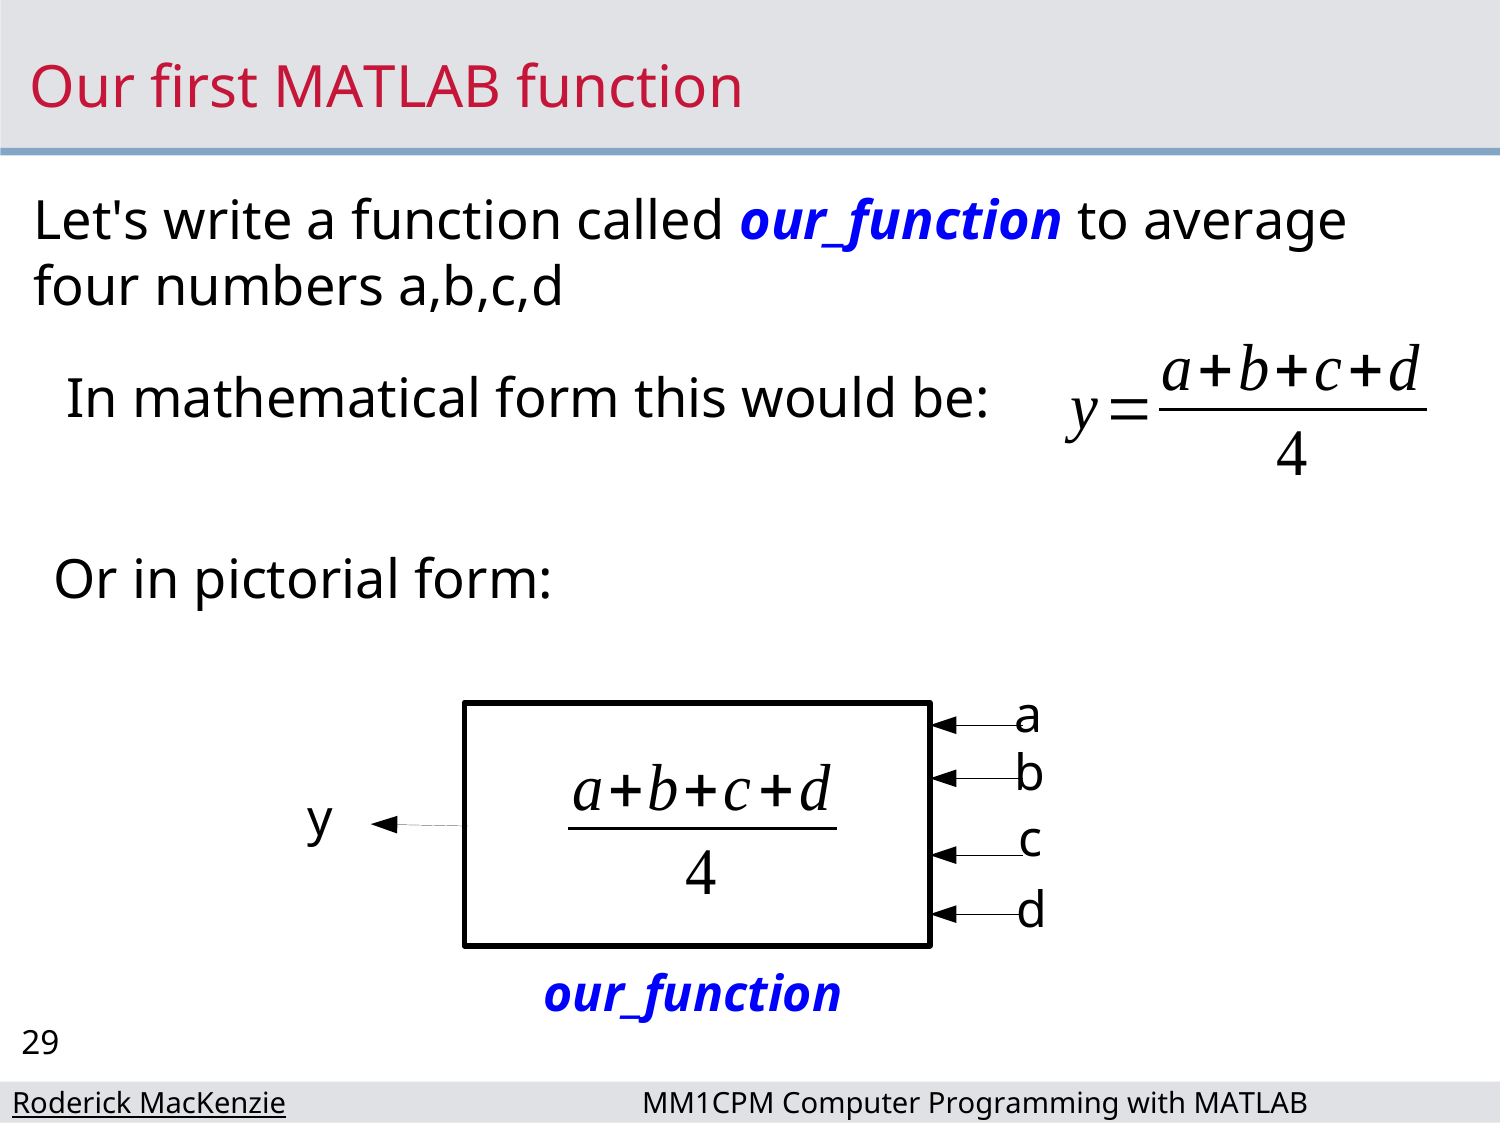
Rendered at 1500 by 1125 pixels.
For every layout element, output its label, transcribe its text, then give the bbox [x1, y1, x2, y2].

text_box c [1003, 799, 1109, 875]
text_box Let's write a function called our_function to average four numbers a,b,c,d [18, 178, 1436, 324]
text_box <number> [6, 1013, 222, 1084]
text_box In mathematical form this would be: [16, 356, 1041, 437]
text_box b [1000, 732, 1097, 808]
chart [1057, 331, 1436, 489]
text_box d [1001, 870, 1107, 945]
text_box a [1000, 674, 1103, 750]
text_box Or in pictorial form: [38, 536, 774, 617]
chart [558, 750, 846, 909]
title Our first MATLAB function [15, 32, 1125, 138]
text_box our_function [481, 954, 905, 1029]
text_box y [292, 777, 558, 853]
